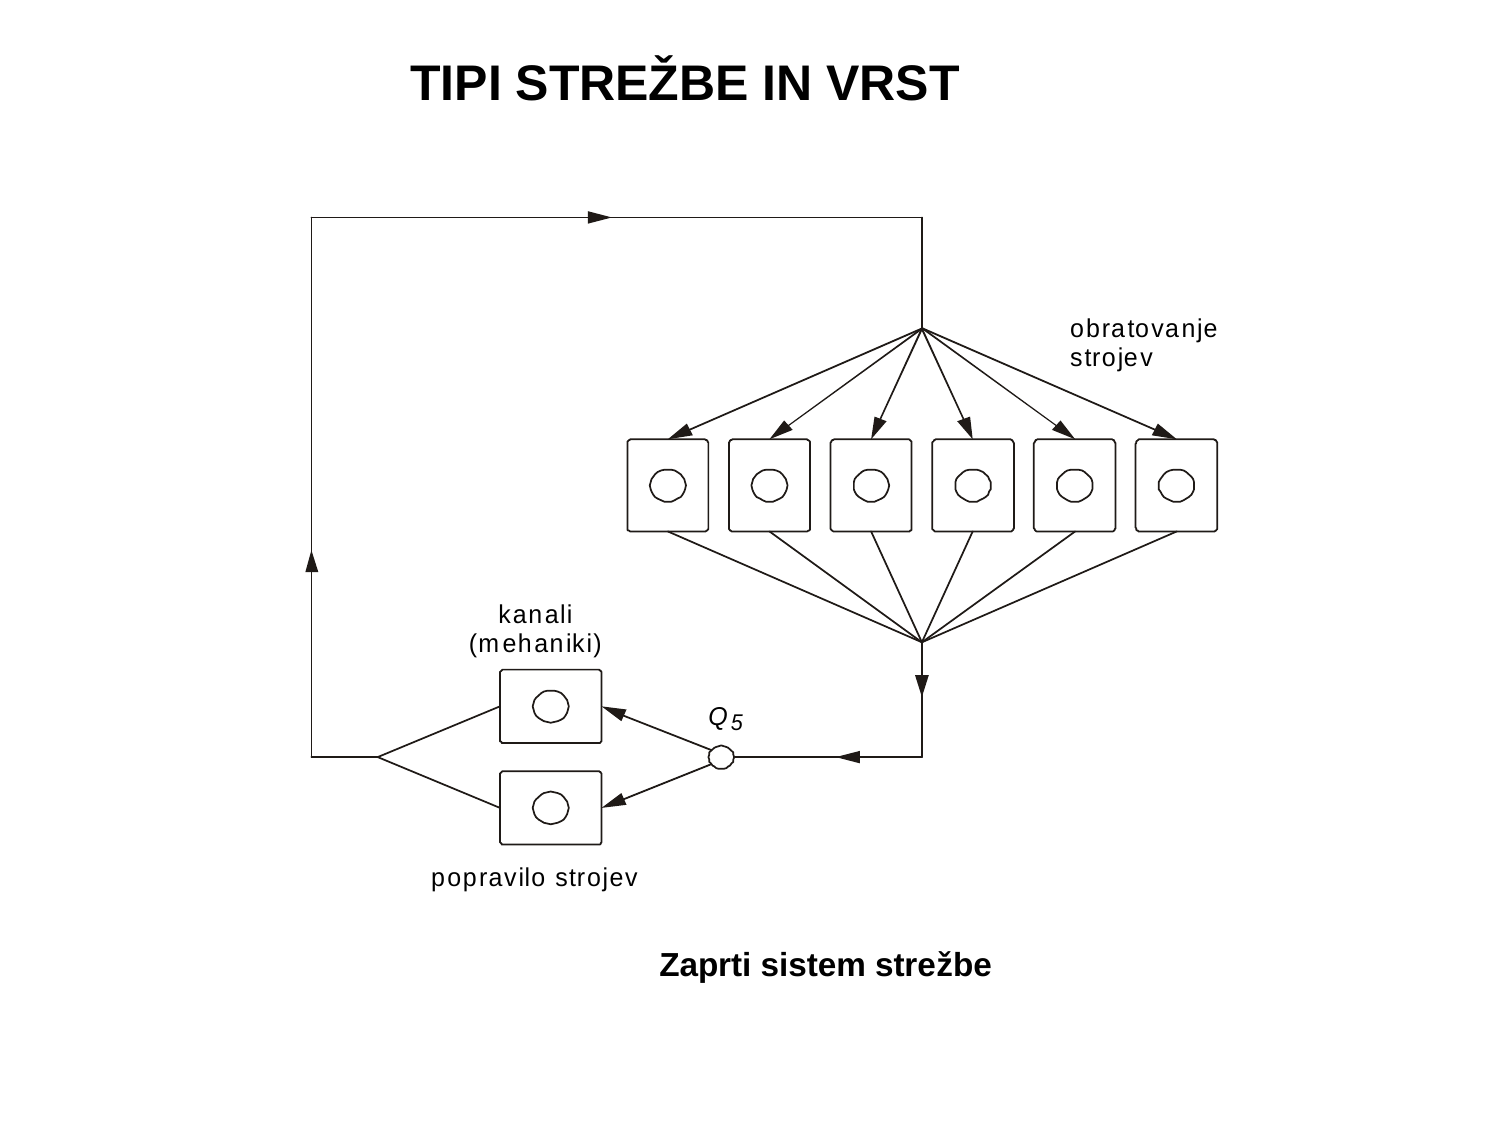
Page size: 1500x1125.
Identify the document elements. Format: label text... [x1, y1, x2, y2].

text_box Zaprti sistem strežbe [644, 935, 1007, 991]
text_box TIPI STREŽBE IN VRST [395, 42, 1353, 119]
picture [301, 208, 1223, 896]
